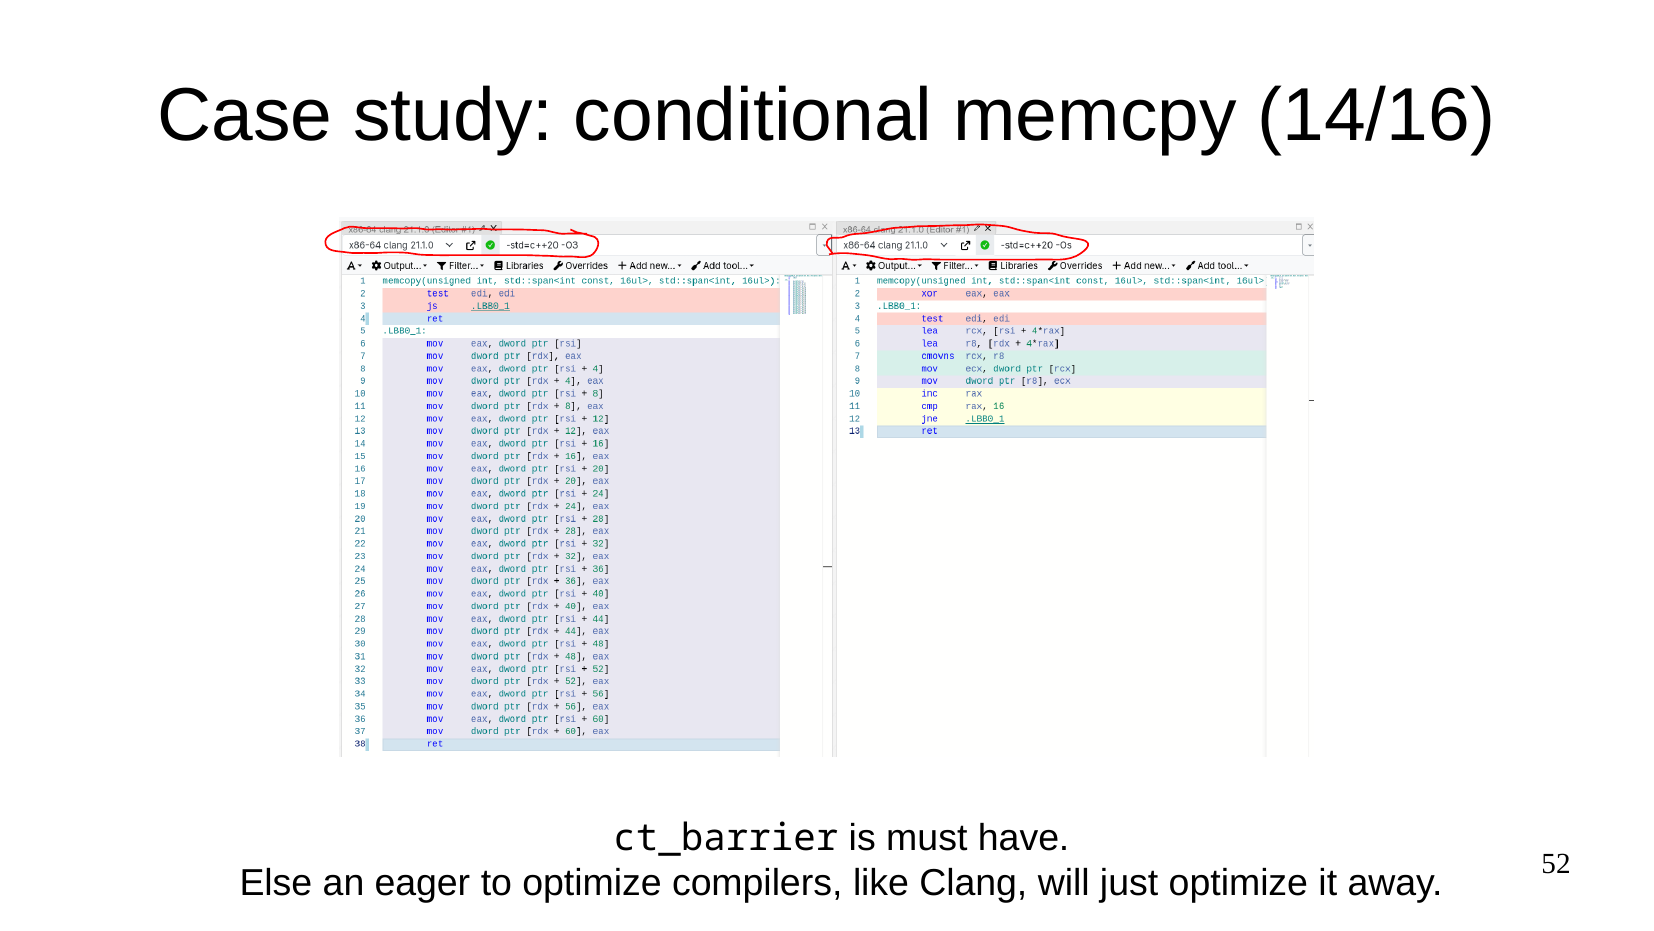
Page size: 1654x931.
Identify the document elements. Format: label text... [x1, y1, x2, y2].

text_box ct_barrier is must have. Else an eager to optimize compilers, like Clang, will just optimize it away. [206, 803, 1477, 906]
title Case study: conditional memcpy (14/16) [82, 37, 1571, 193]
picture [339, 217, 1314, 758]
picture [339, 228, 597, 256]
